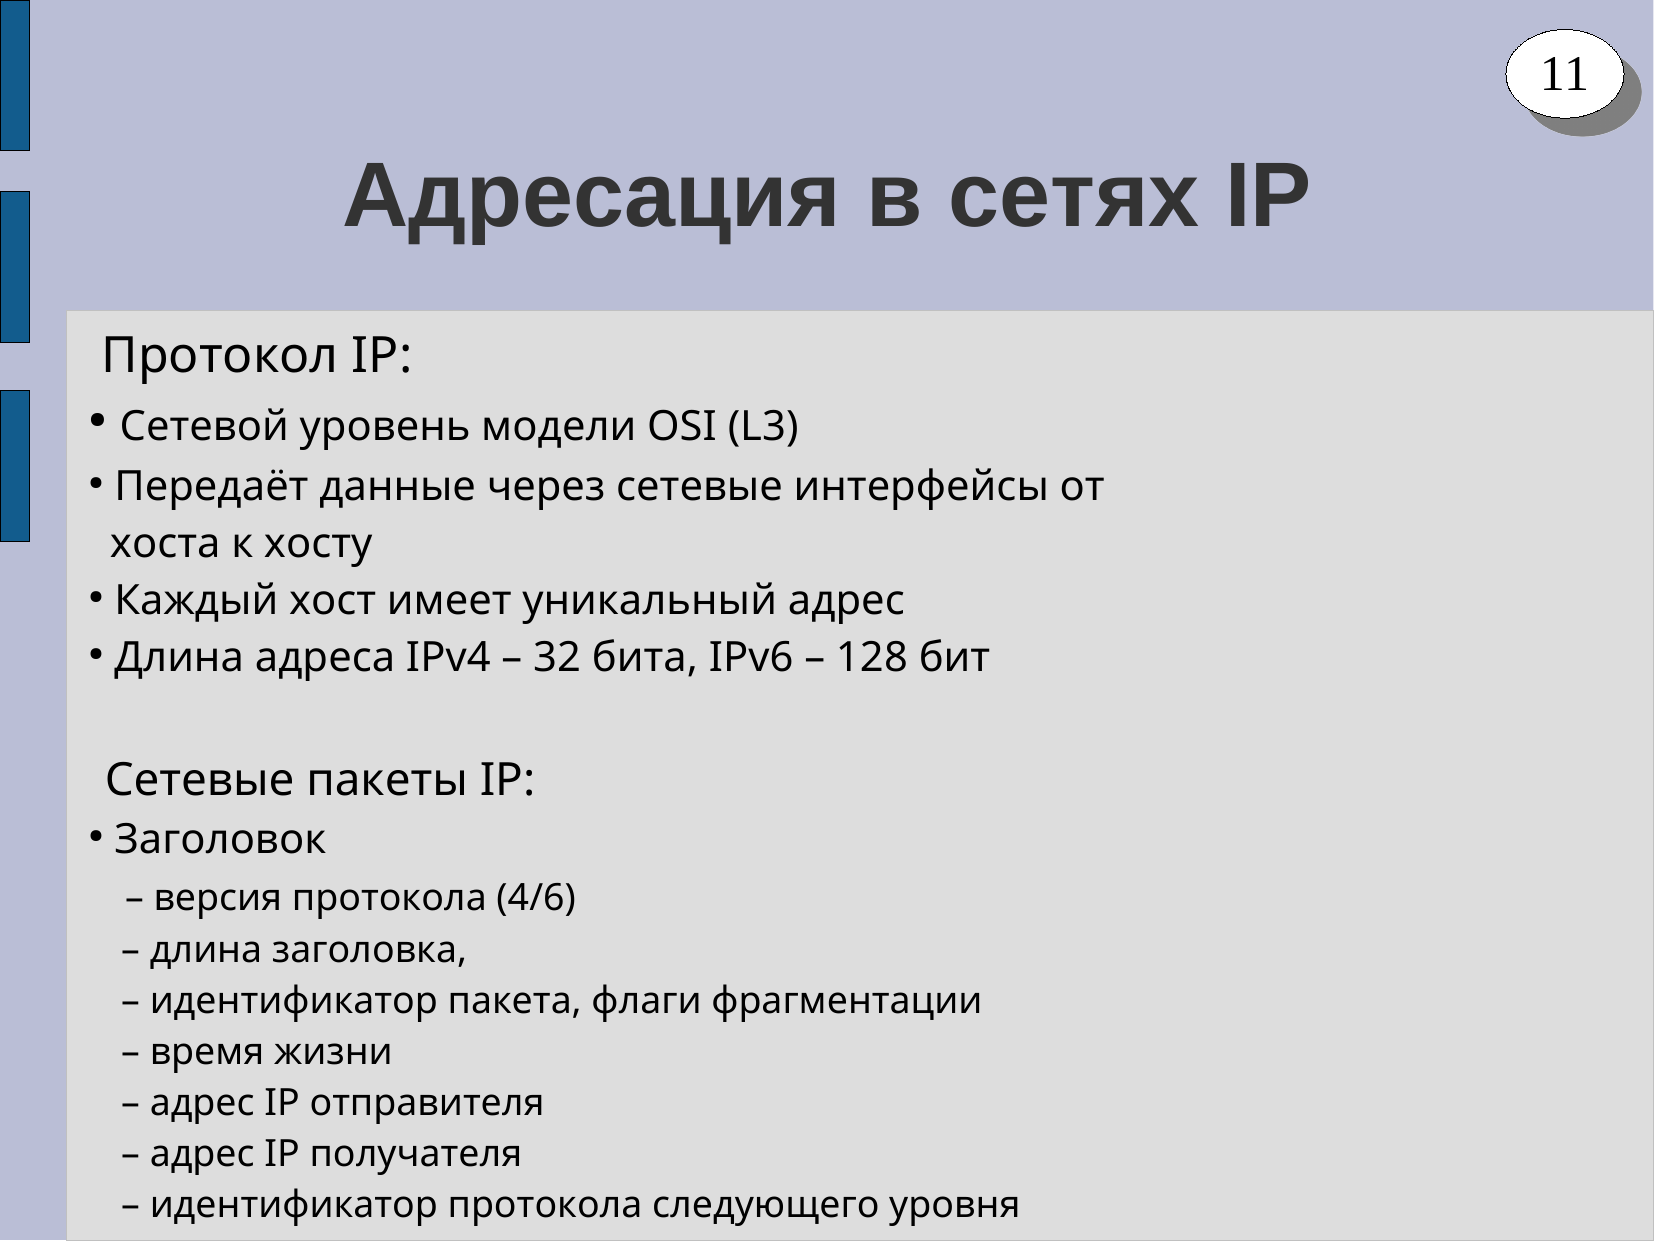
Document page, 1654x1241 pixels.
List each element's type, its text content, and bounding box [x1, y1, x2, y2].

title Адресация в сетях IP [121, 91, 1534, 299]
text_box 11 [1505, 29, 1625, 119]
text_box Протокол IP: Сетевой уровень модели OSI (L3) Передаёт данные через сетевые интерфейсы от хоста к хосту Каждый хост имеет уникальный адрес Длина адреса IPv4 – 32 бита, IPv6 – 128 бит Сетевые пакеты IP: Заголовок – версия протокола (4/6) – длина заголовка, – идентификатор пакета, флаги фрагментации – время жизни – адрес IP отправителя – адрес IP получателя – идентификатор протокола следующего уровня – контрольная сумма заголовка Данные. Максимальная длина пакета IP — 65 535 байт. [88, 318, 1625, 1241]
